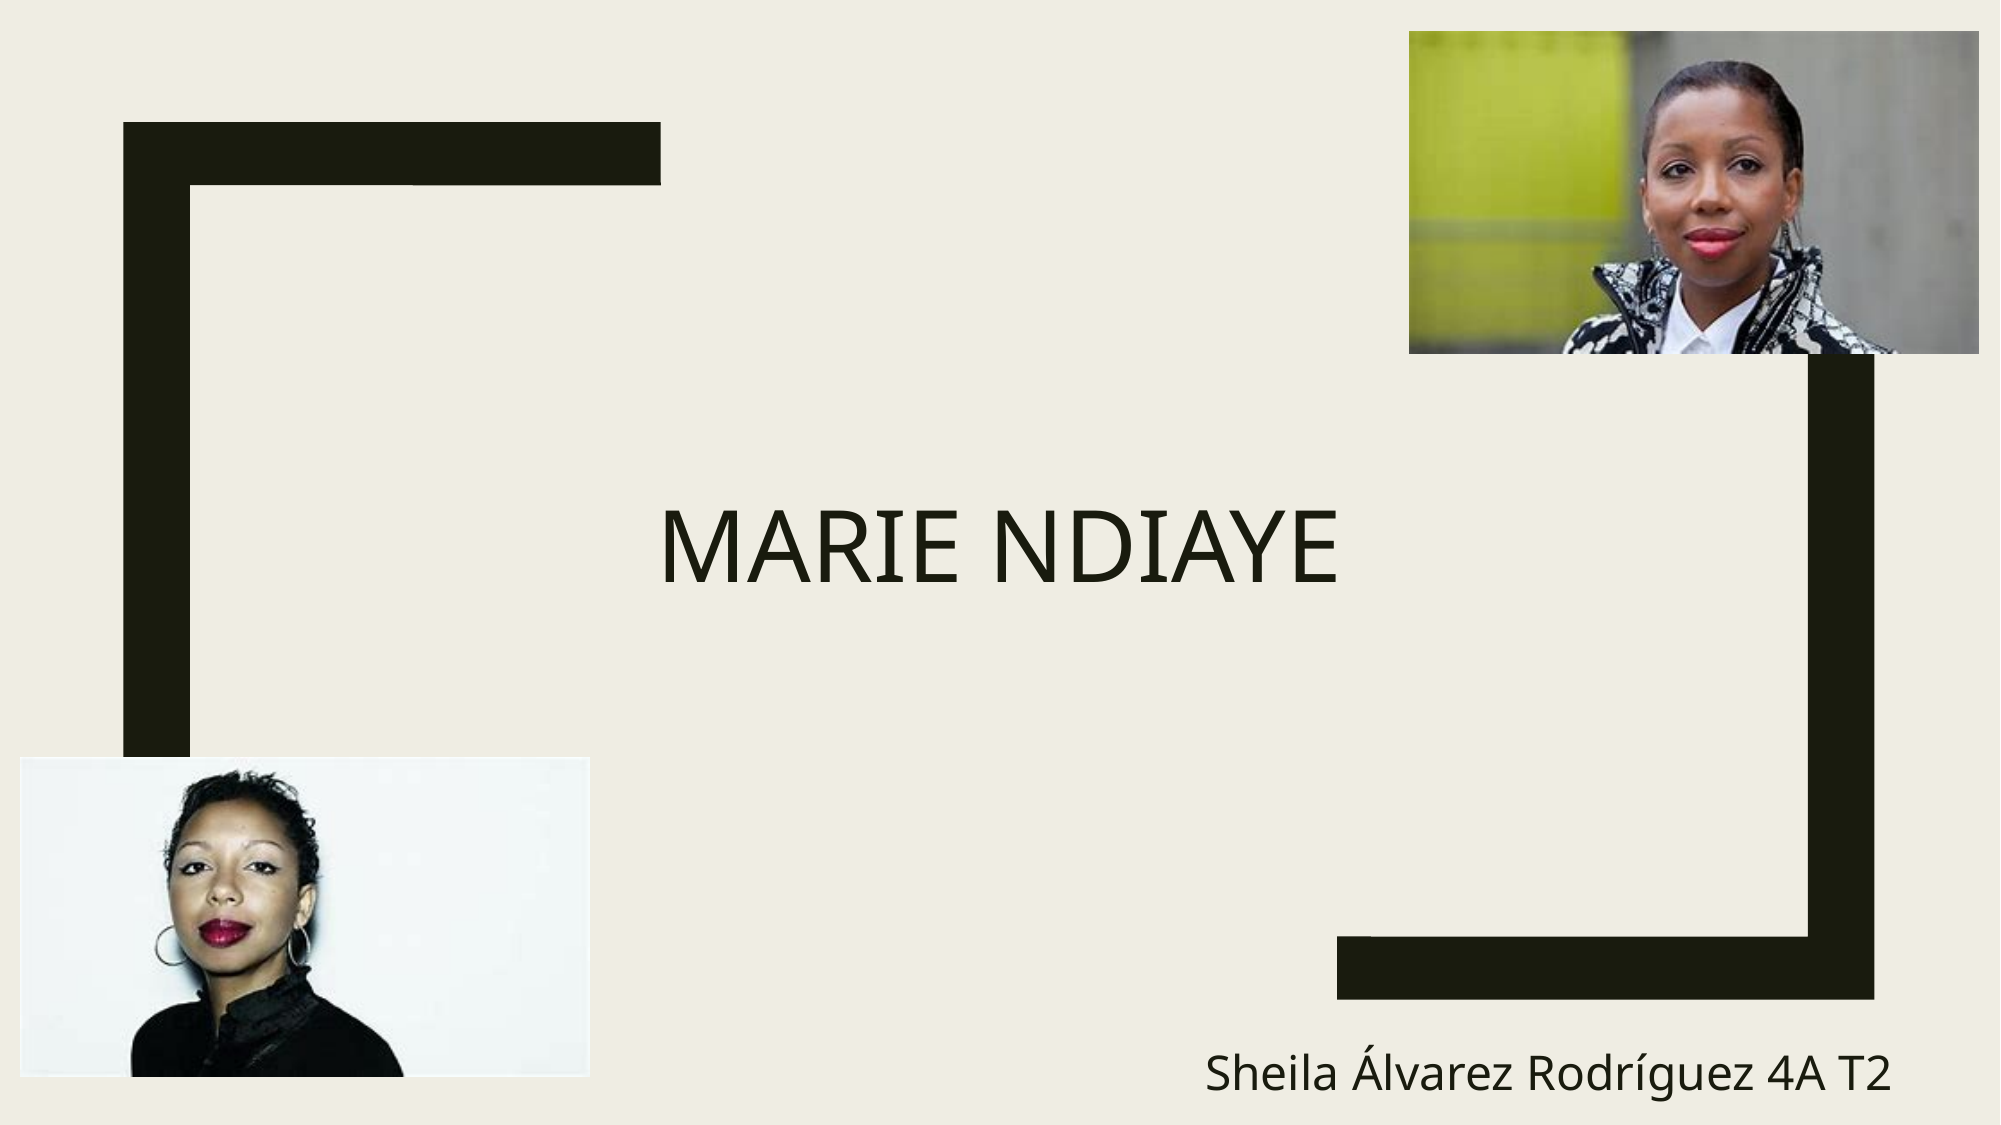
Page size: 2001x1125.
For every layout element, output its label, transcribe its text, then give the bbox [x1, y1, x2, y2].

subtitle Sheila Álvarez Rodríguez 4A T2 [1098, 1028, 2000, 1125]
picture [1409, 31, 1979, 354]
title MARIE NDIAYE [262, 450, 1737, 611]
picture [20, 757, 590, 1077]
